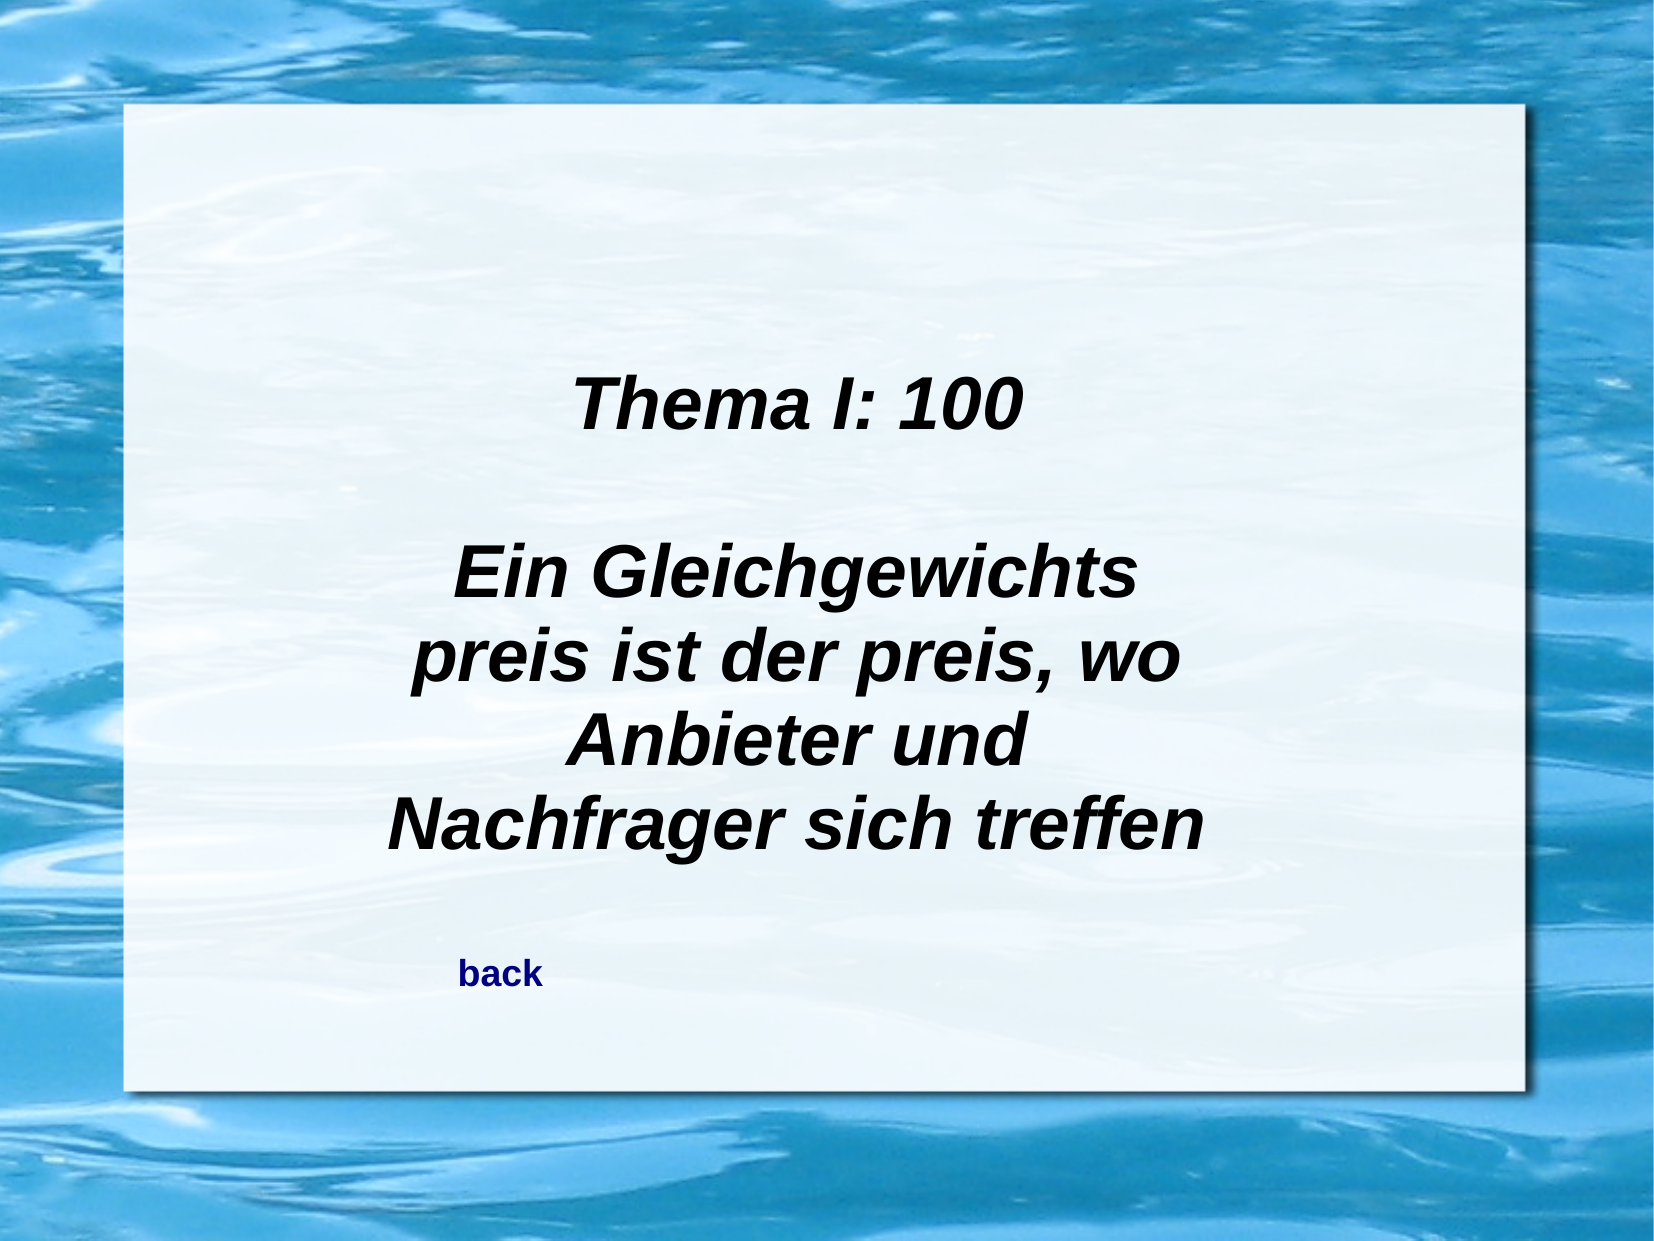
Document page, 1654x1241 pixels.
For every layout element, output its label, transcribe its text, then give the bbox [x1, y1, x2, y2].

text_box Thema I: 100 Ein Gleichgewichts preis ist der preis, wo Anbieter und Nachfrager sich treffen [354, 354, 1241, 874]
picture [0, 0, 1654, 1241]
text_box back [442, 944, 621, 1003]
